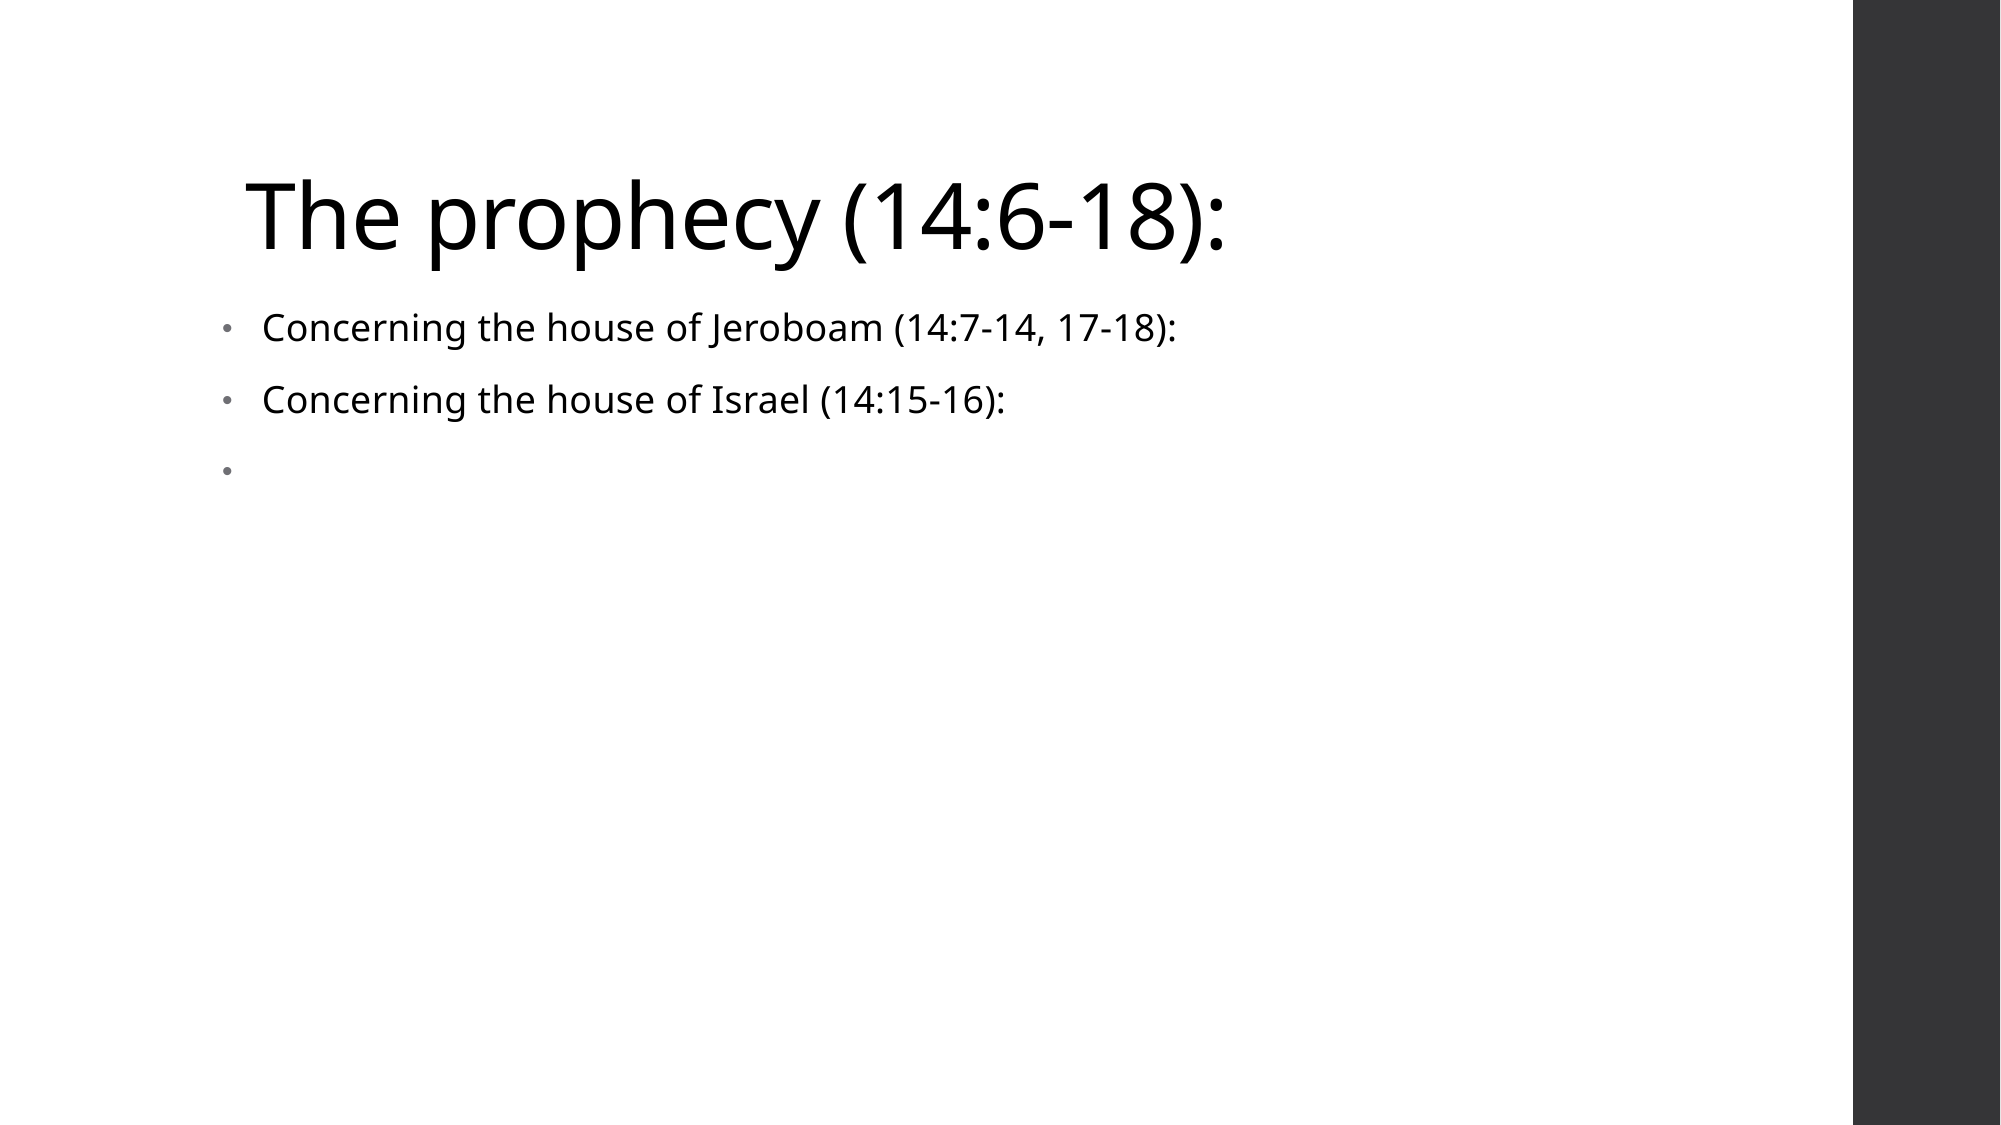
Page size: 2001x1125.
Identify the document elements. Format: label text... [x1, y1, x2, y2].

title The prophecy (14:6-18): [206, 60, 1797, 278]
list Concerning the house of Jeroboam (14:7-14, 17-18): Concerning the house of Israel (14:15-16): [206, 299, 1617, 1014]
